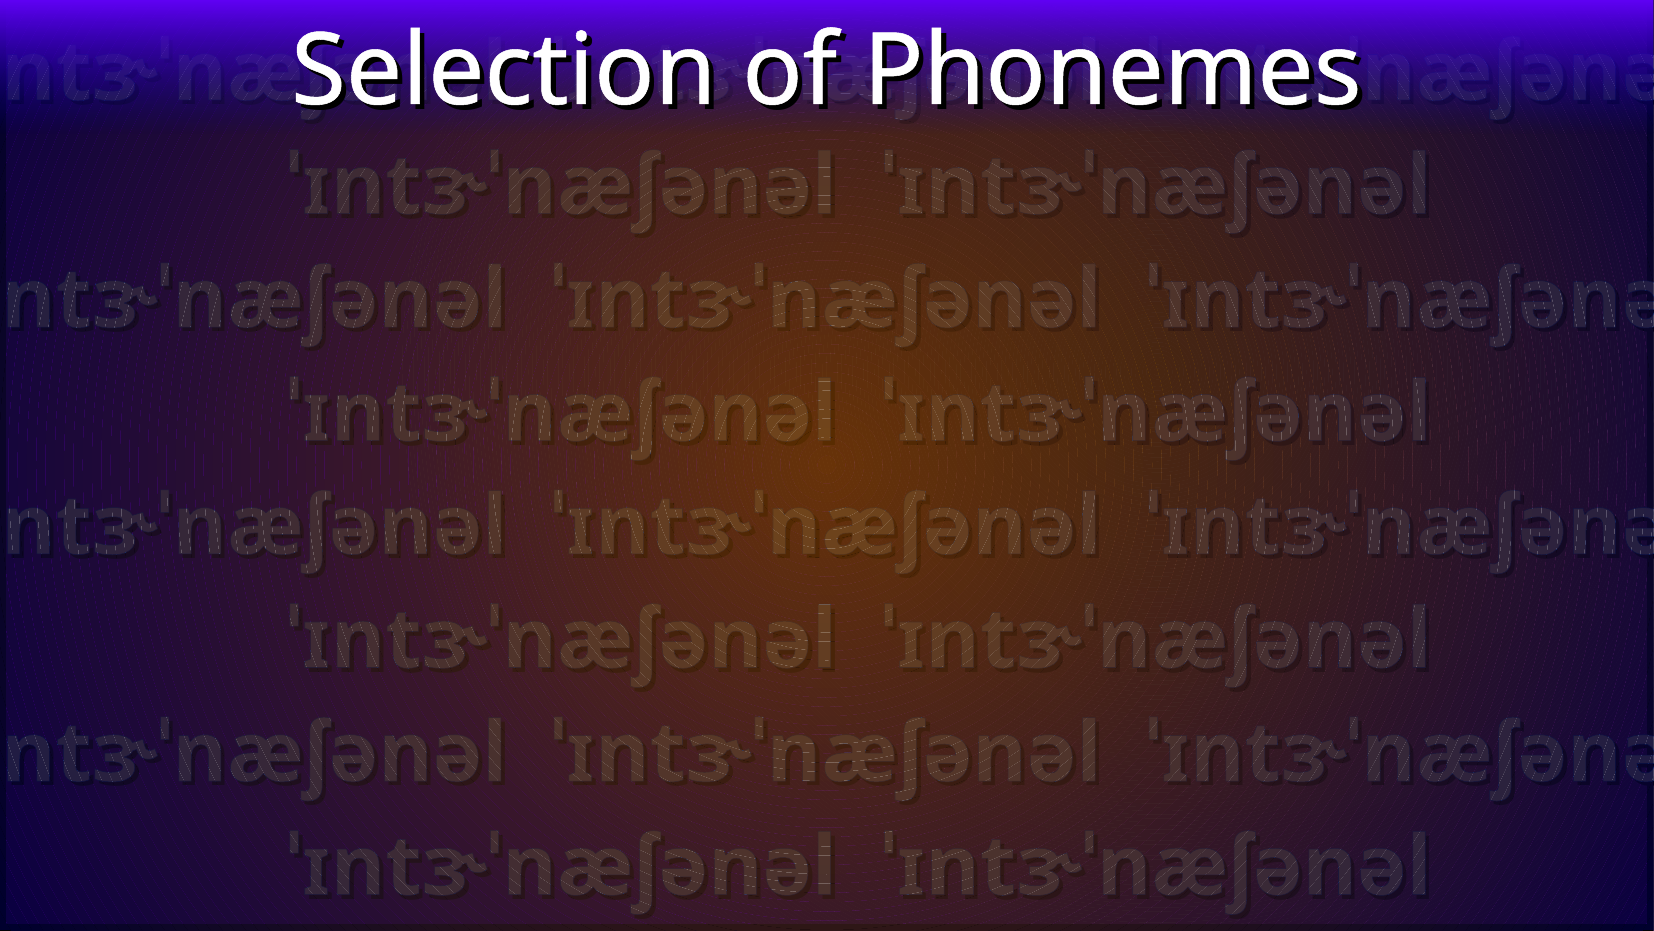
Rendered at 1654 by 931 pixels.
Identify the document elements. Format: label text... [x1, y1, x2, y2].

title Selection of Phonemes [0, 0, 1654, 130]
